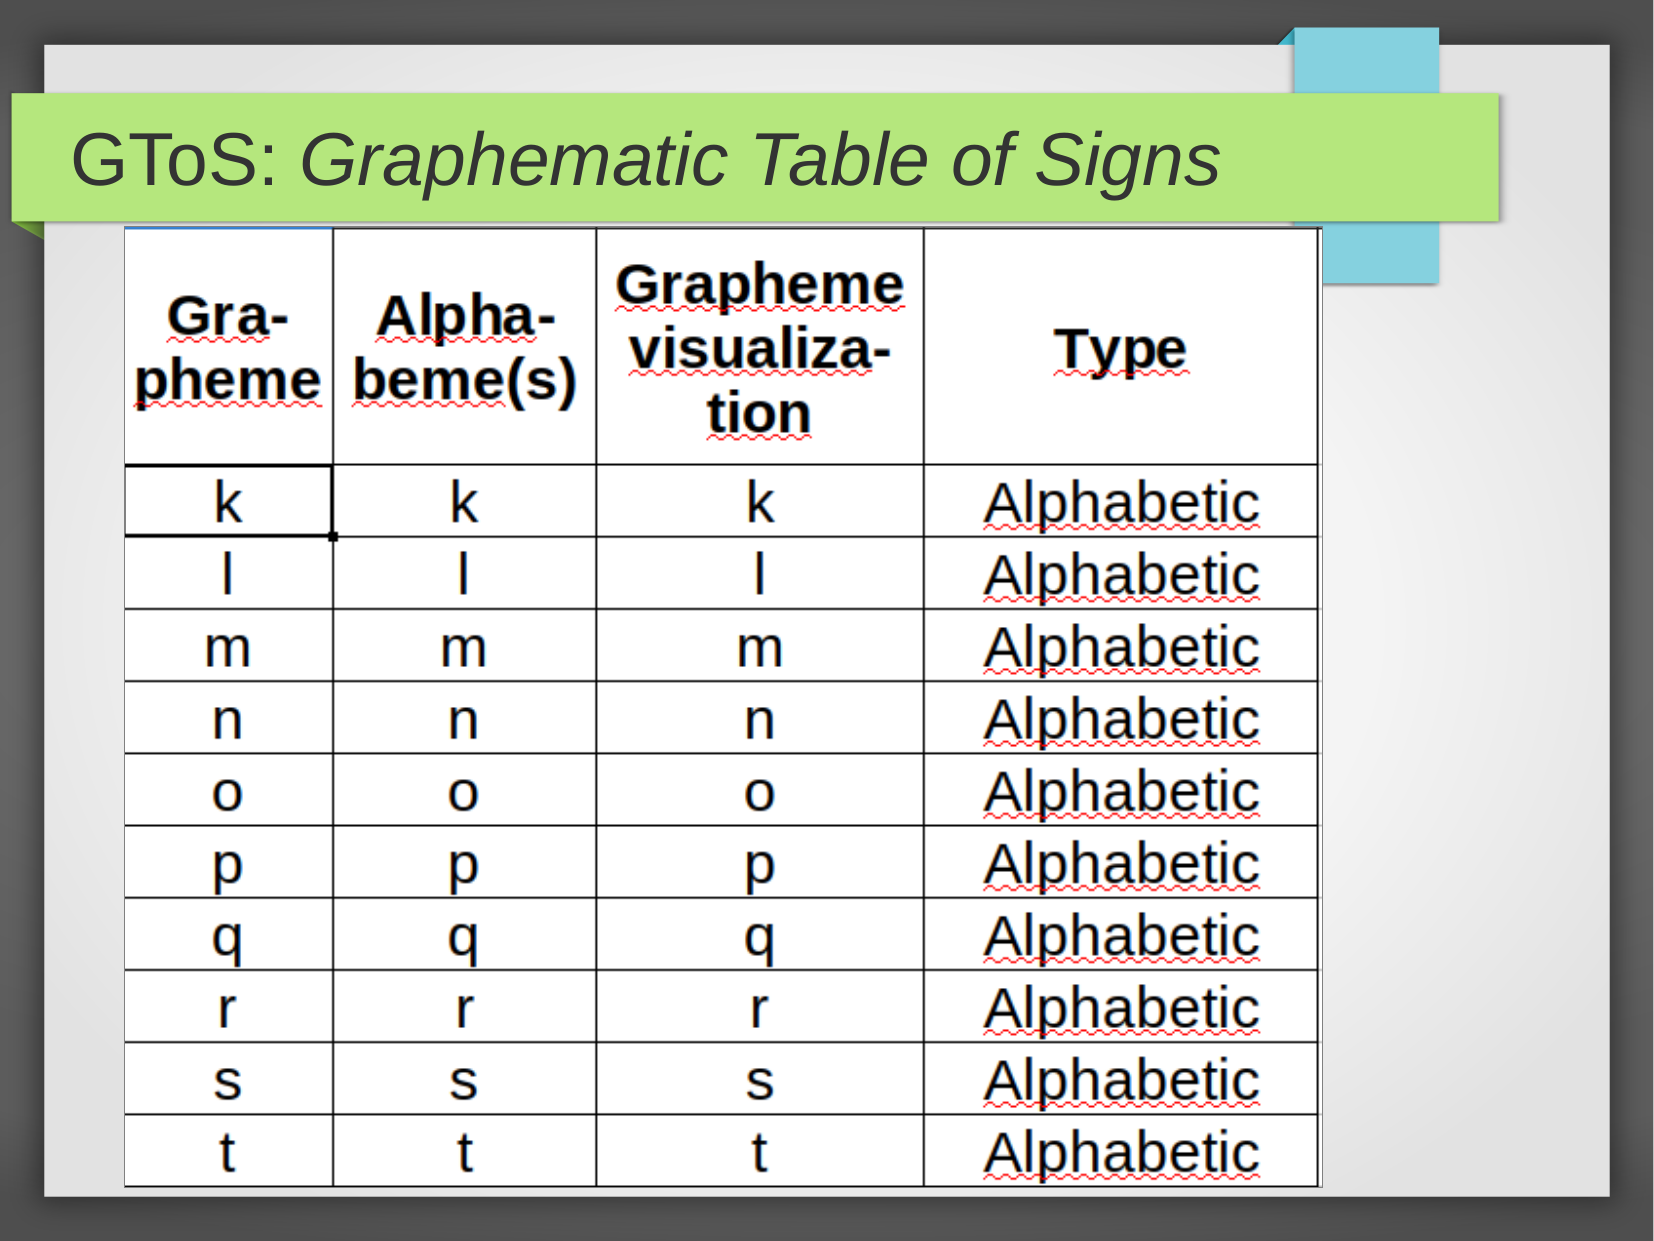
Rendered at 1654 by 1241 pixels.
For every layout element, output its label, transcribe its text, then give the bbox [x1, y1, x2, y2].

picture [0, 0, 1654, 1241]
title GToS: Graphematic Table of Signs [70, 75, 1371, 244]
